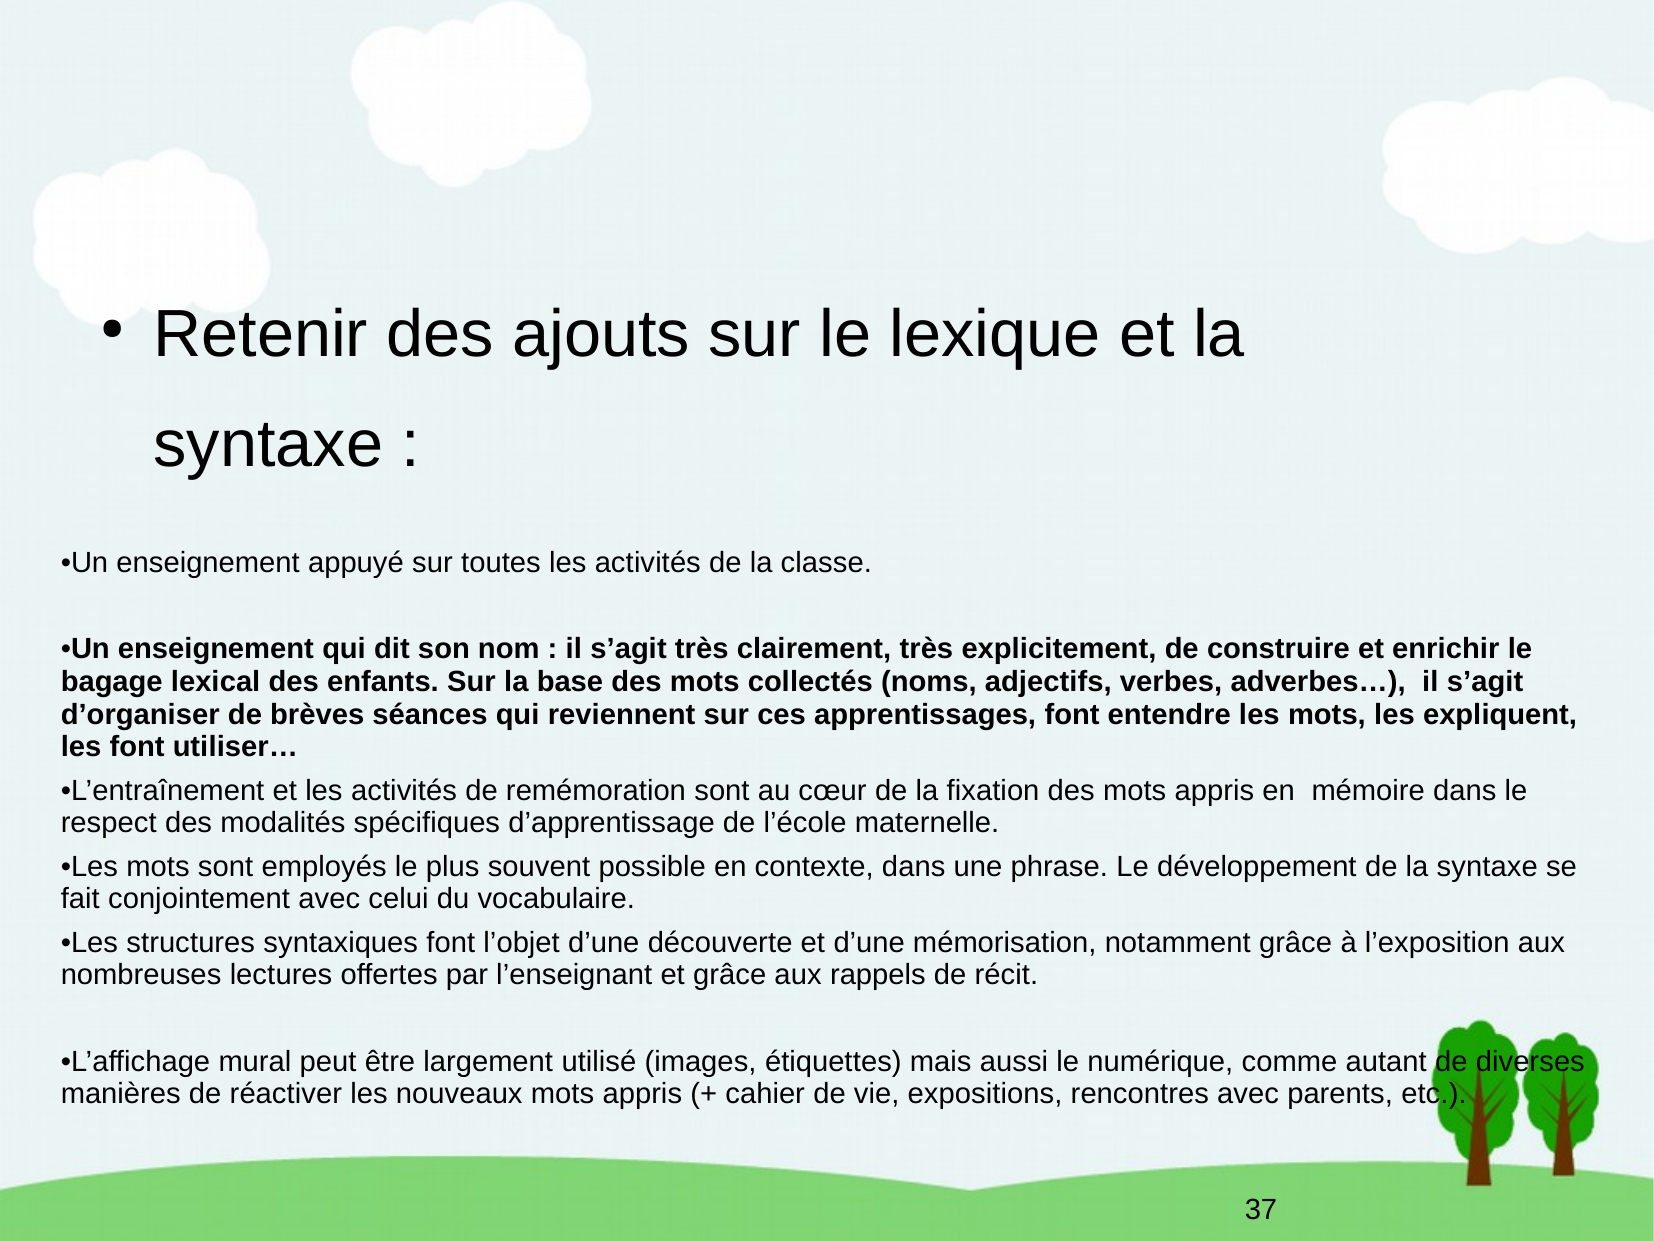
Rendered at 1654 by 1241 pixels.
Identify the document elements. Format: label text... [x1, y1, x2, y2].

picture [0, 0, 1654, 1241]
list Retenir des ajouts sur le lexique et la syntaxe : [82, 290, 1571, 545]
list Un enseignement appuyé sur toutes les activités de la classe. Un enseignement qui dit son nom : il s’agit très clairement, très explicitement, de construire et enrichir le bagage lexical des enfants. Sur la base des mots collectés (noms, adjectifs, verbes, adverbes…), il s’agit d’organiser de brèves séances qui reviennent sur ces apprentissages, font entendre les mots, les expliquent, les font utiliser… L’entraînement et les activités de remémoration sont au cœur de la fixation des mots appris en mémoire dans le respect des modalités spécifiques d’apprentissage de l’école maternelle. Les mots sont employés le plus souvent possible en contexte, dans une phrase. Le développement de la syntaxe se fait conjointement avec celui du vocabulaire. Les structures syntaxiques font l’objet d’une découverte et d’une mémorisation, notamment grâce à l’exposition aux nombreuses lectures offertes par l’enseignant et grâce aux rappels de récit. L’affichage mural peut être largement utilisé (images, étiquettes) mais aussi le numérique, comme autant de diverses manières de réactiver les nouveaux mots appris (+ cahier de vie, expositions, rencontres avec parents, etc.). [60, 545, 1619, 1111]
text_box <numéro> [1244, 1190, 1630, 1241]
